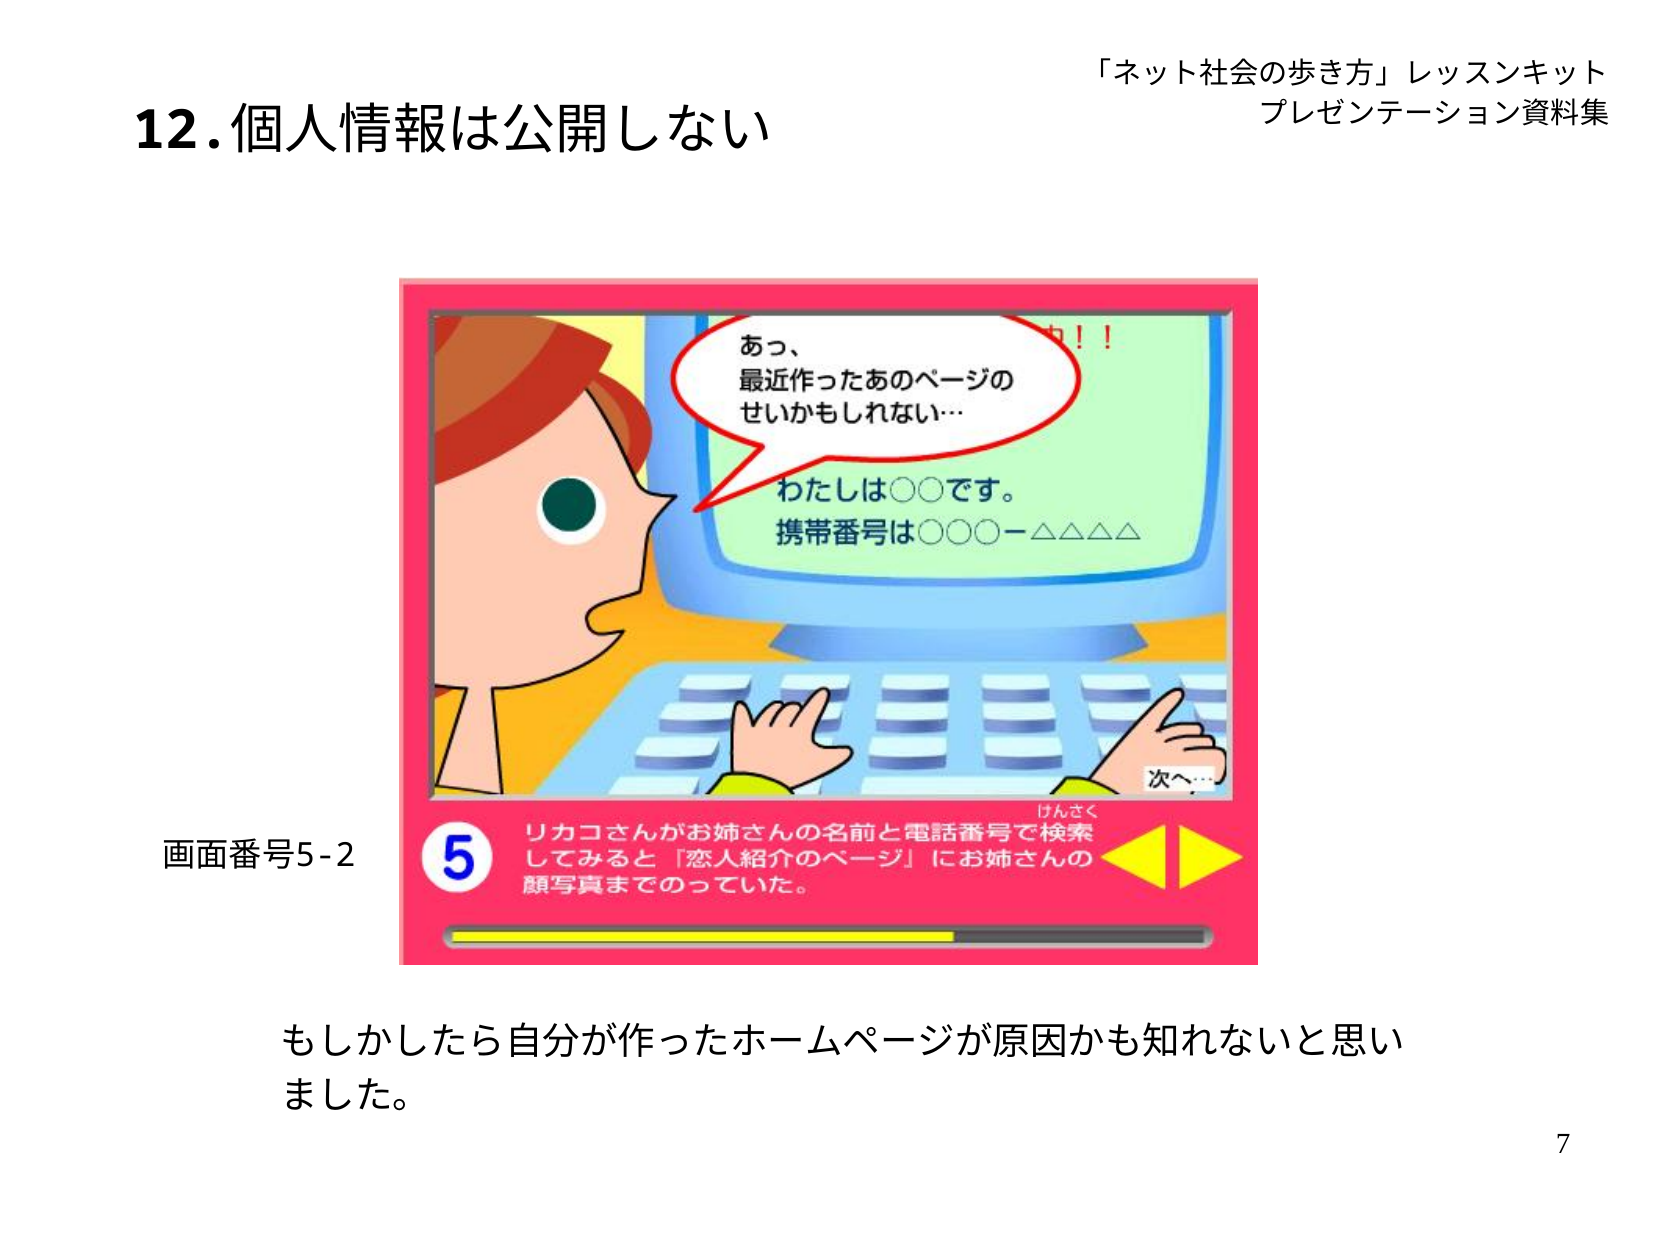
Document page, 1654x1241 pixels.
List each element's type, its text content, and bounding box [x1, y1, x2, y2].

picture [399, 277, 1258, 965]
text_box 画面番号5-2 [147, 826, 384, 882]
text_box もしかしたら自分が作ったホームページが原因かも知れないと思いました。 [265, 1003, 1447, 1128]
text_box 12.個人情報は公開しない [118, 88, 1241, 169]
text_box 「ネット社会の歩き方」レッスンキット プレゼンテーション資料集 [1062, 44, 1625, 139]
